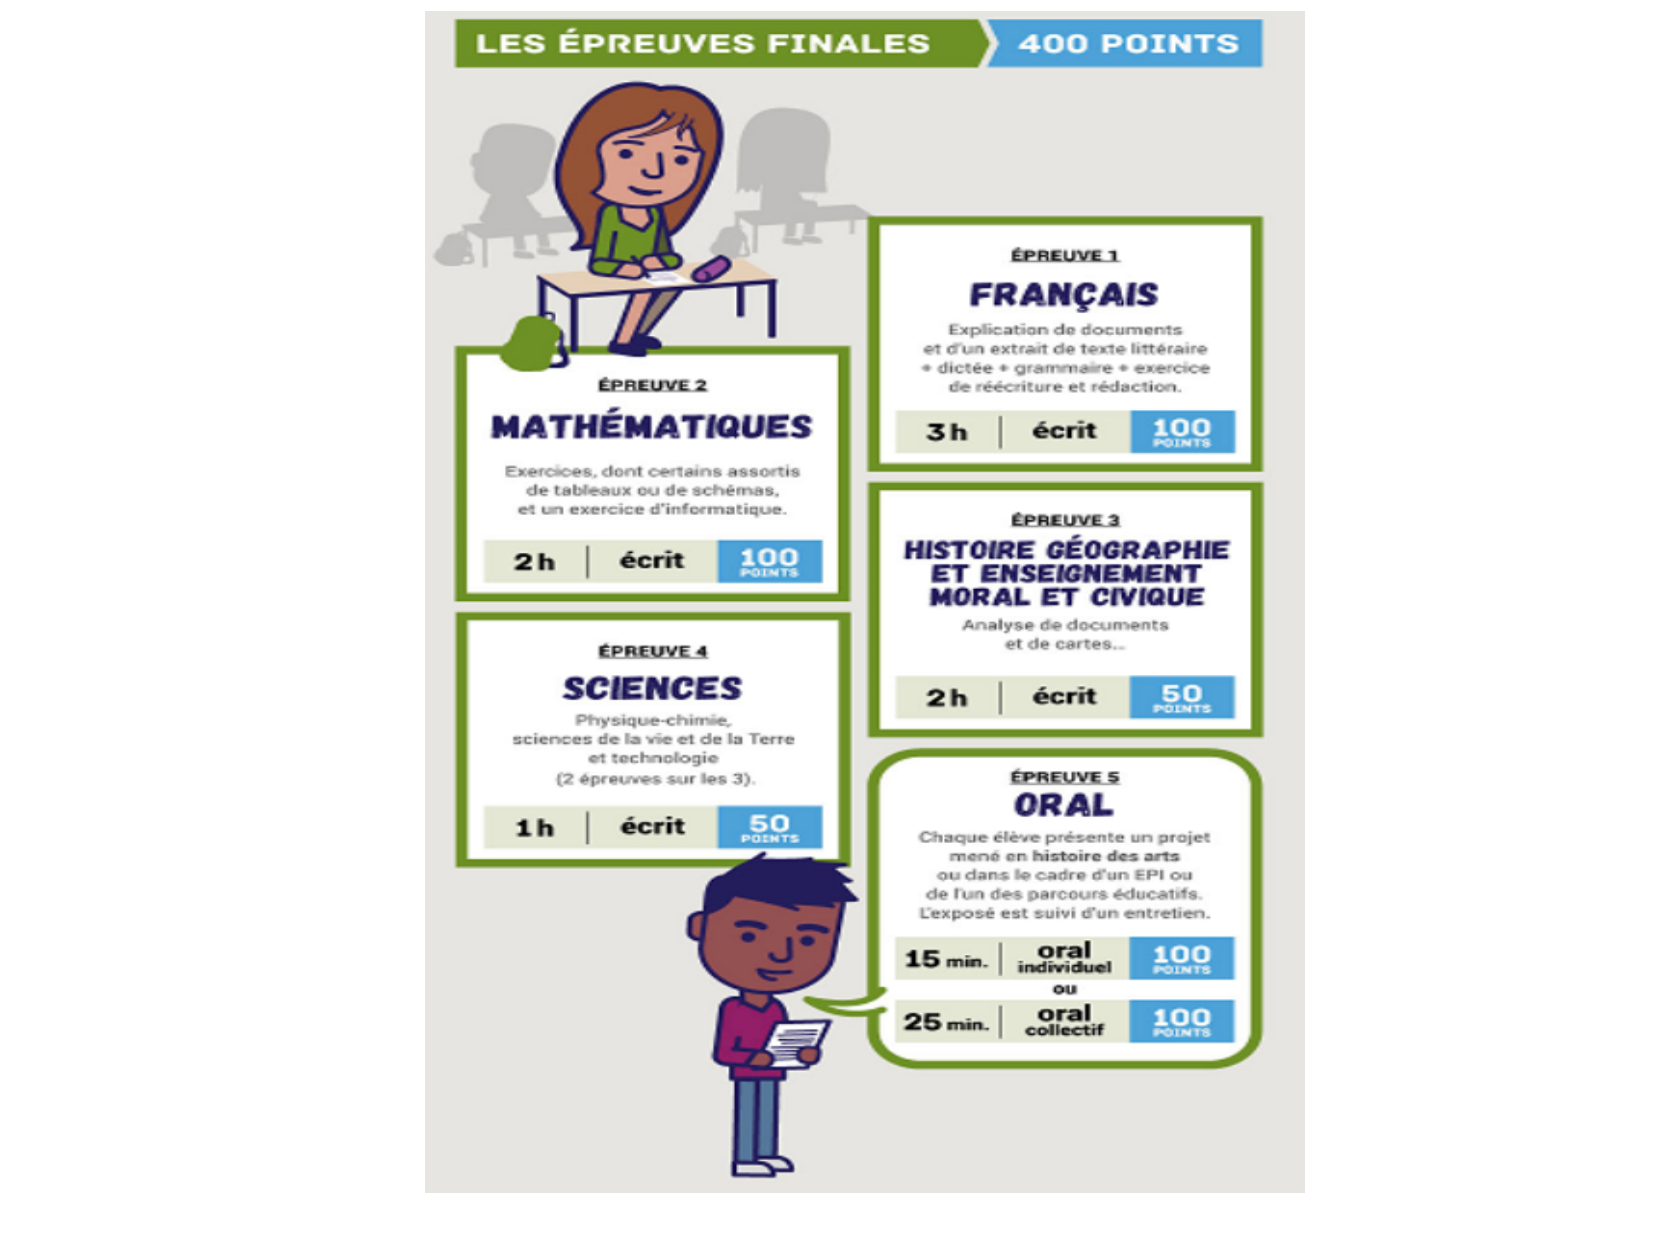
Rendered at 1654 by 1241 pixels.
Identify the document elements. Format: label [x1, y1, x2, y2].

picture [425, 11, 1305, 1193]
